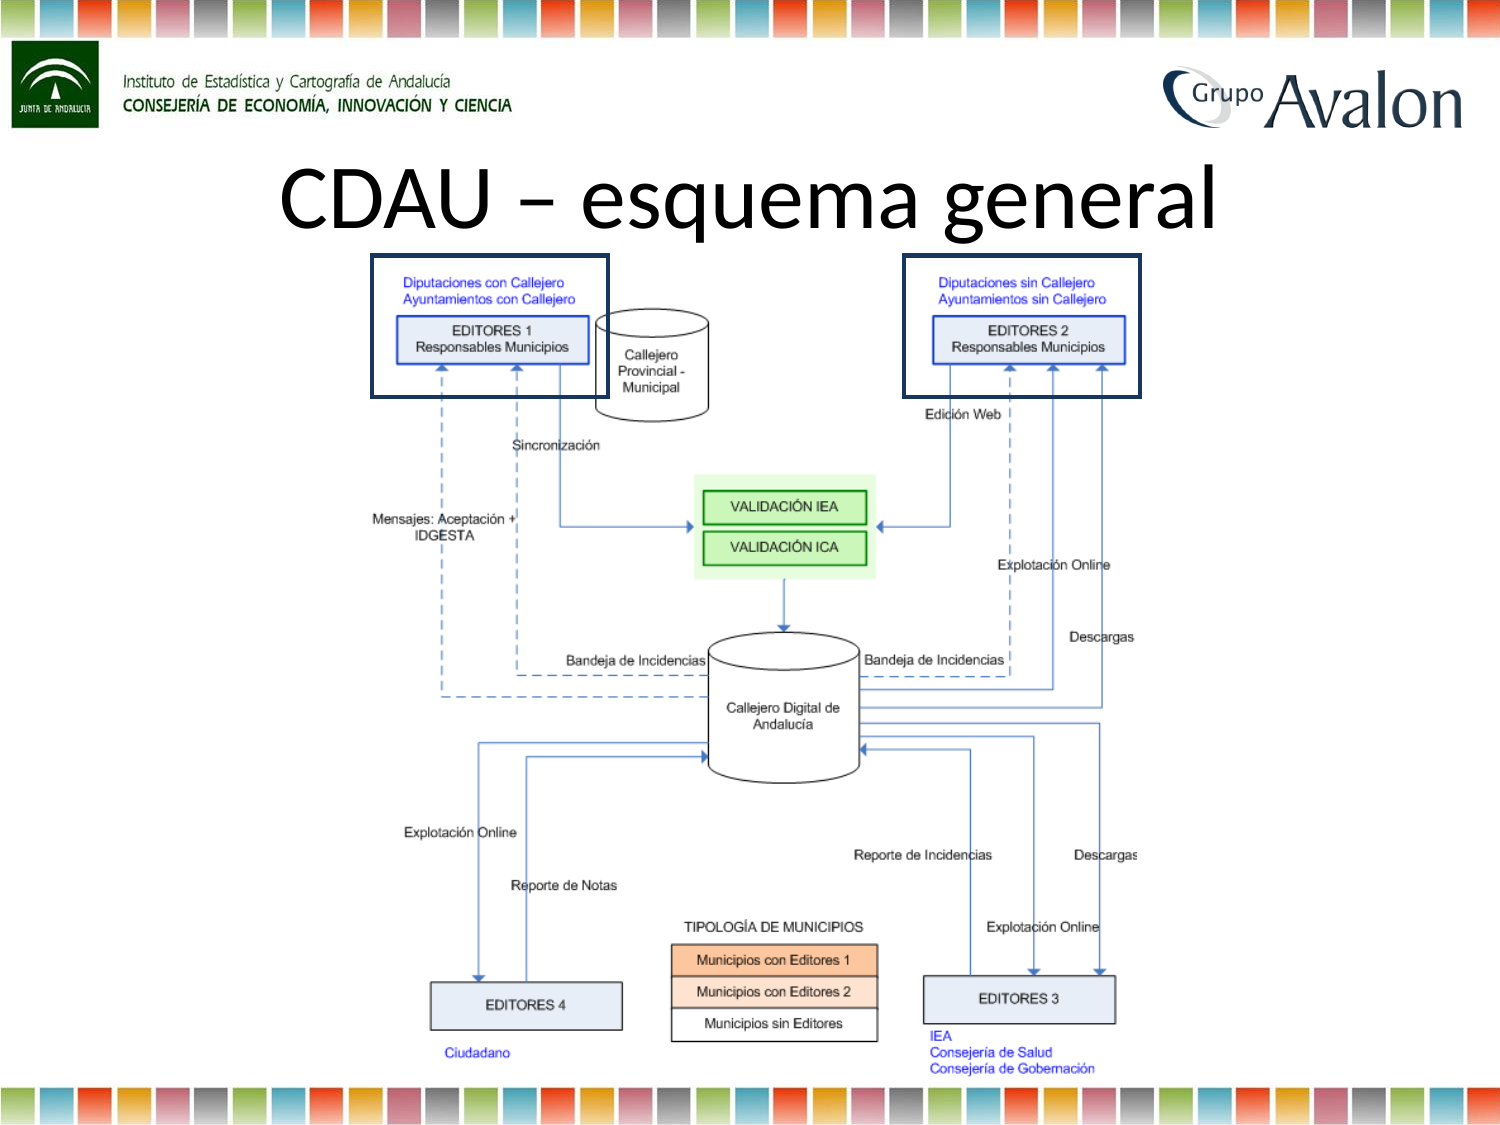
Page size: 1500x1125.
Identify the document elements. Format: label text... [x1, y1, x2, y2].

title CDAU – esquema general [112, 128, 1388, 260]
picture [0, 0, 1500, 1125]
